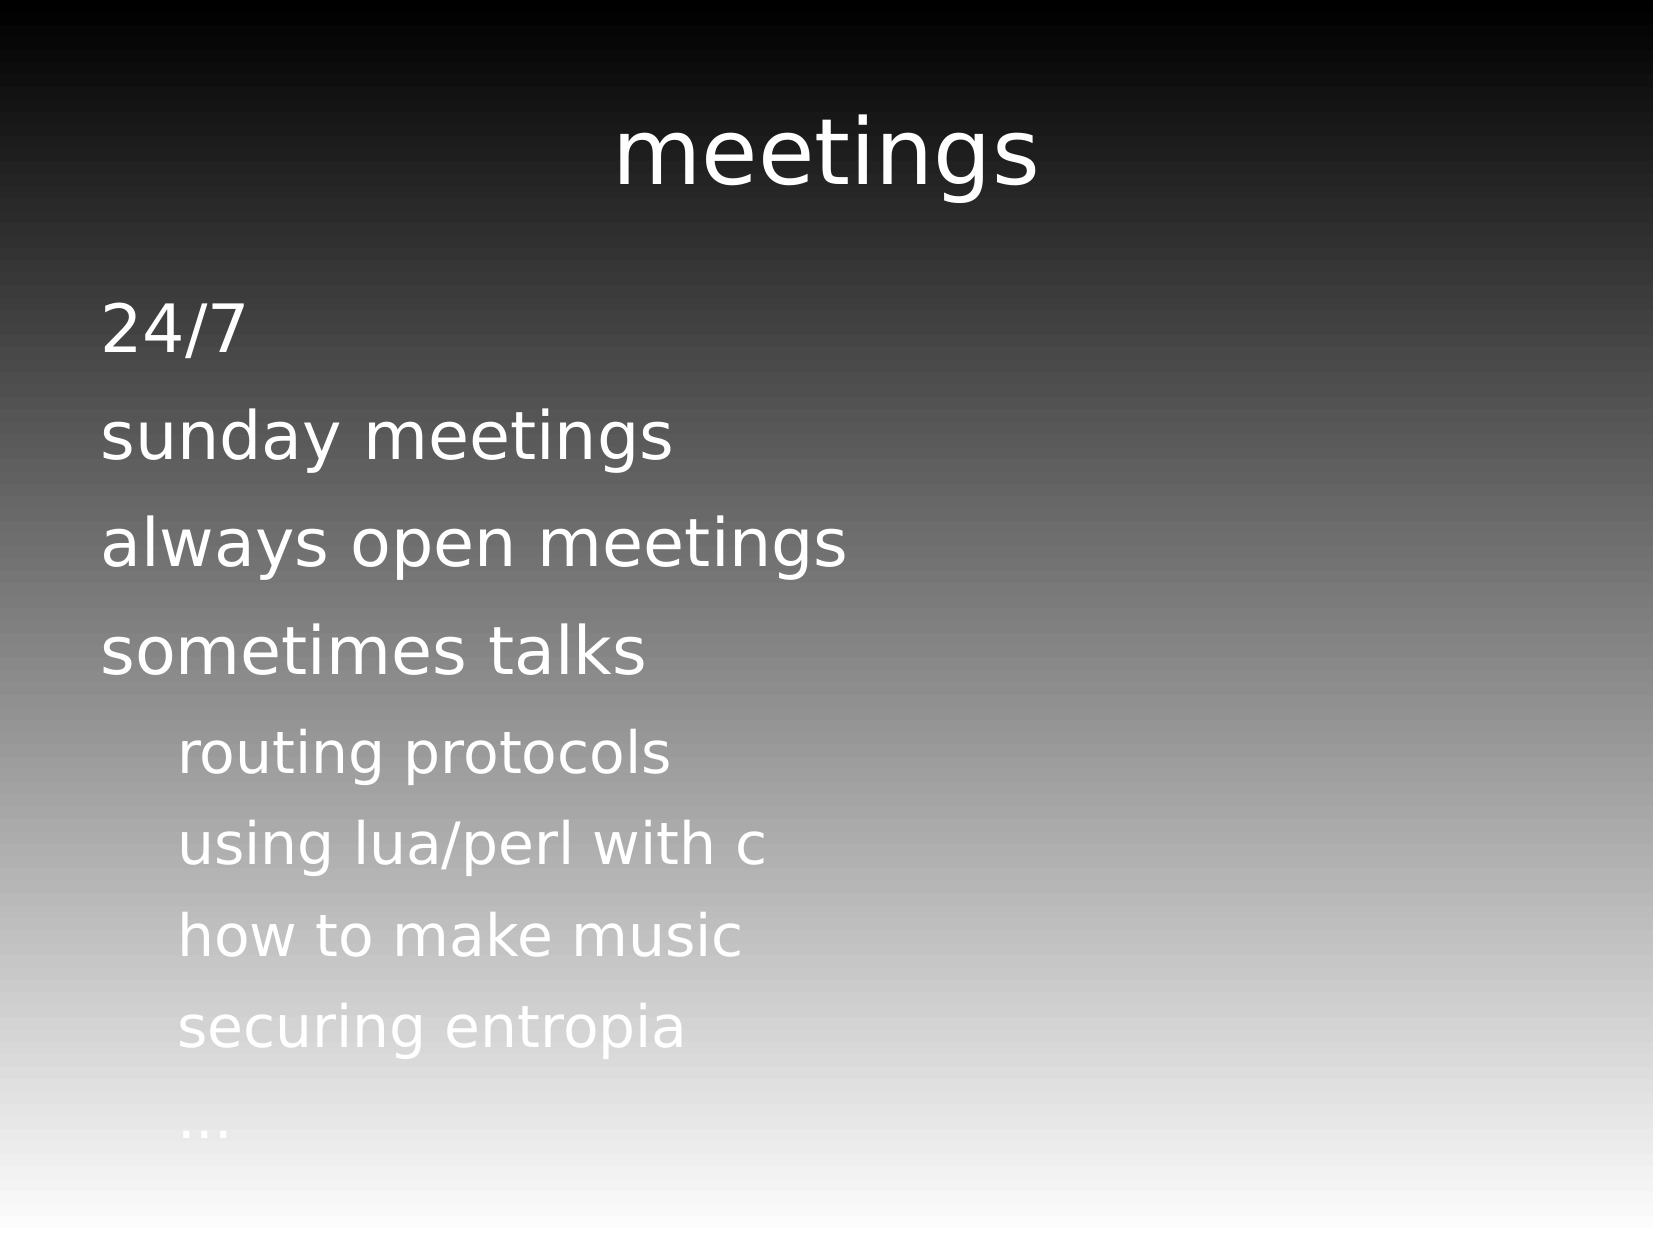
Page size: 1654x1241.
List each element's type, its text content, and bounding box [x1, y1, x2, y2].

list 24/7 sunday meetings always open meetings sometimes talks routing protocols using lua/perl with c how to make music securing entropia ... [82, 290, 1571, 1153]
title meetings [82, 49, 1571, 257]
